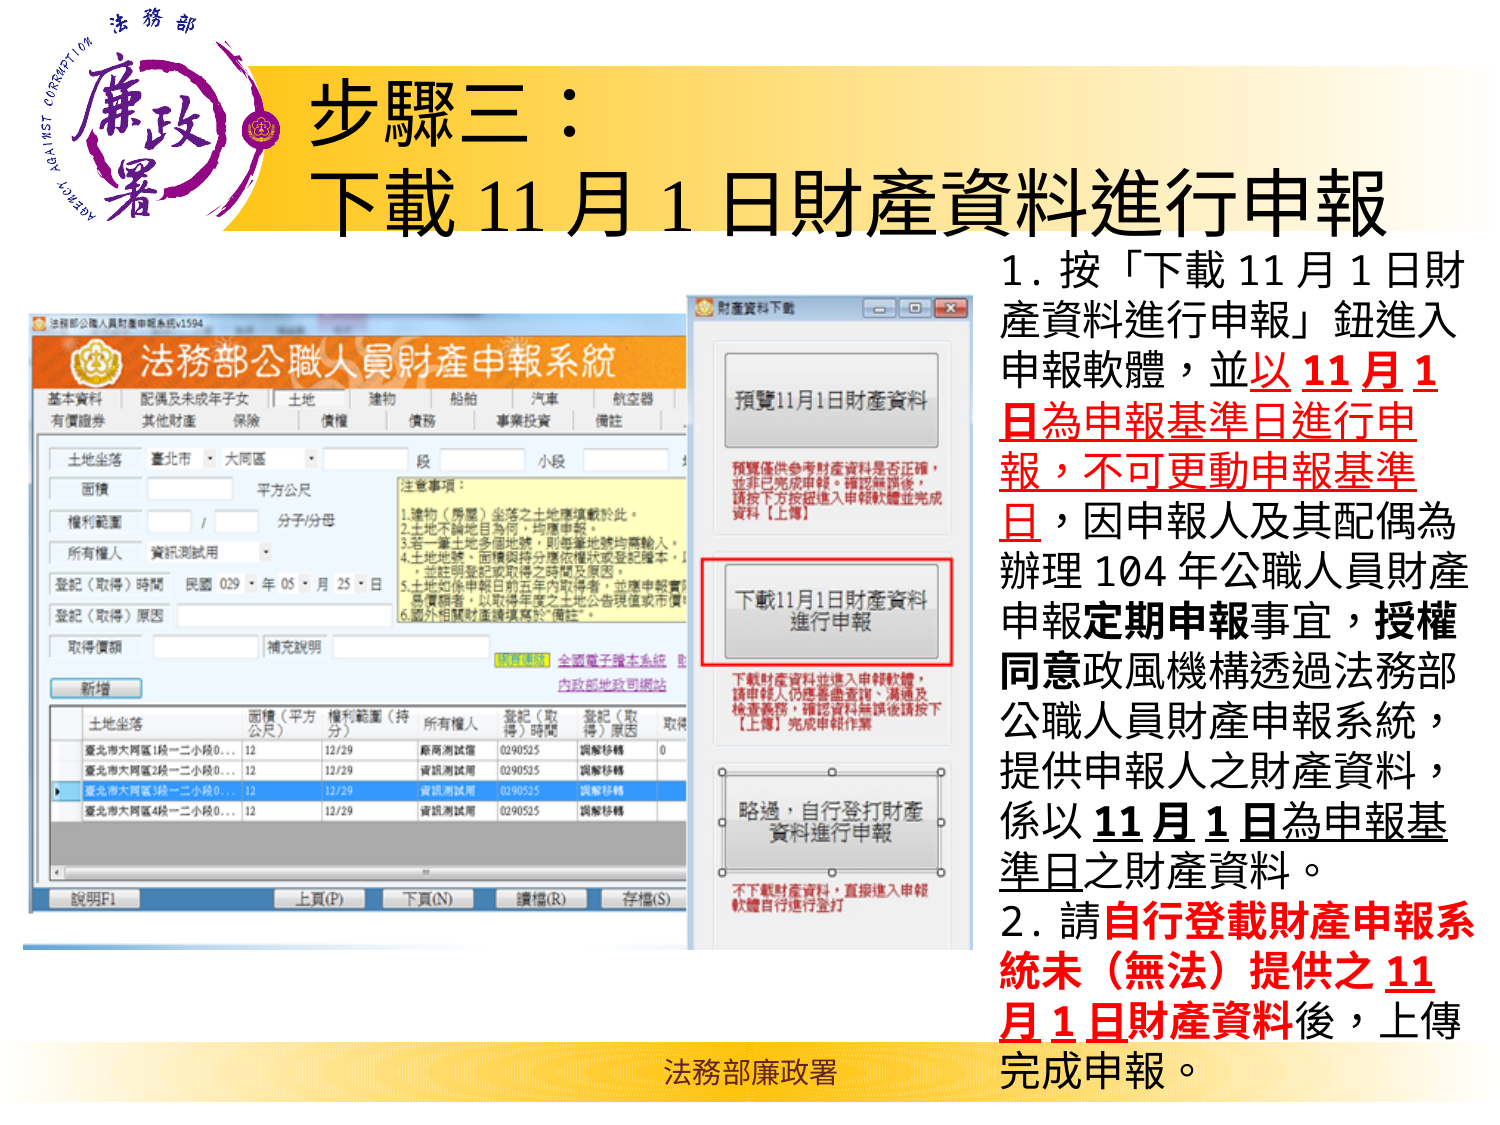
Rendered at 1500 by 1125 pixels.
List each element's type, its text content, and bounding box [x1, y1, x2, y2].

picture [23, 292, 973, 950]
text_box 法務部廉政署 [513, 1046, 989, 1107]
title 步驟三： 下載11月1日財產資料進行申報 [292, 58, 1465, 223]
text_box 1.按「下載11月1日財產資料進行申報」鈕進入申報軟體，並以11月1日為申報基準日進行申報，不可更動申報基準日，因申報人及其配偶為辦理104年公職人員財產申報定期申報事宜，授權同意政風機構透過法務部公職人員財產申報系統，提供申報人之財產資料，係以11月1日為申報基準日之財產資料。 2.請自行登載財產申報系統未（無法）提供之11月1日財產資料後，上傳完成申報。 [984, 237, 1500, 1102]
